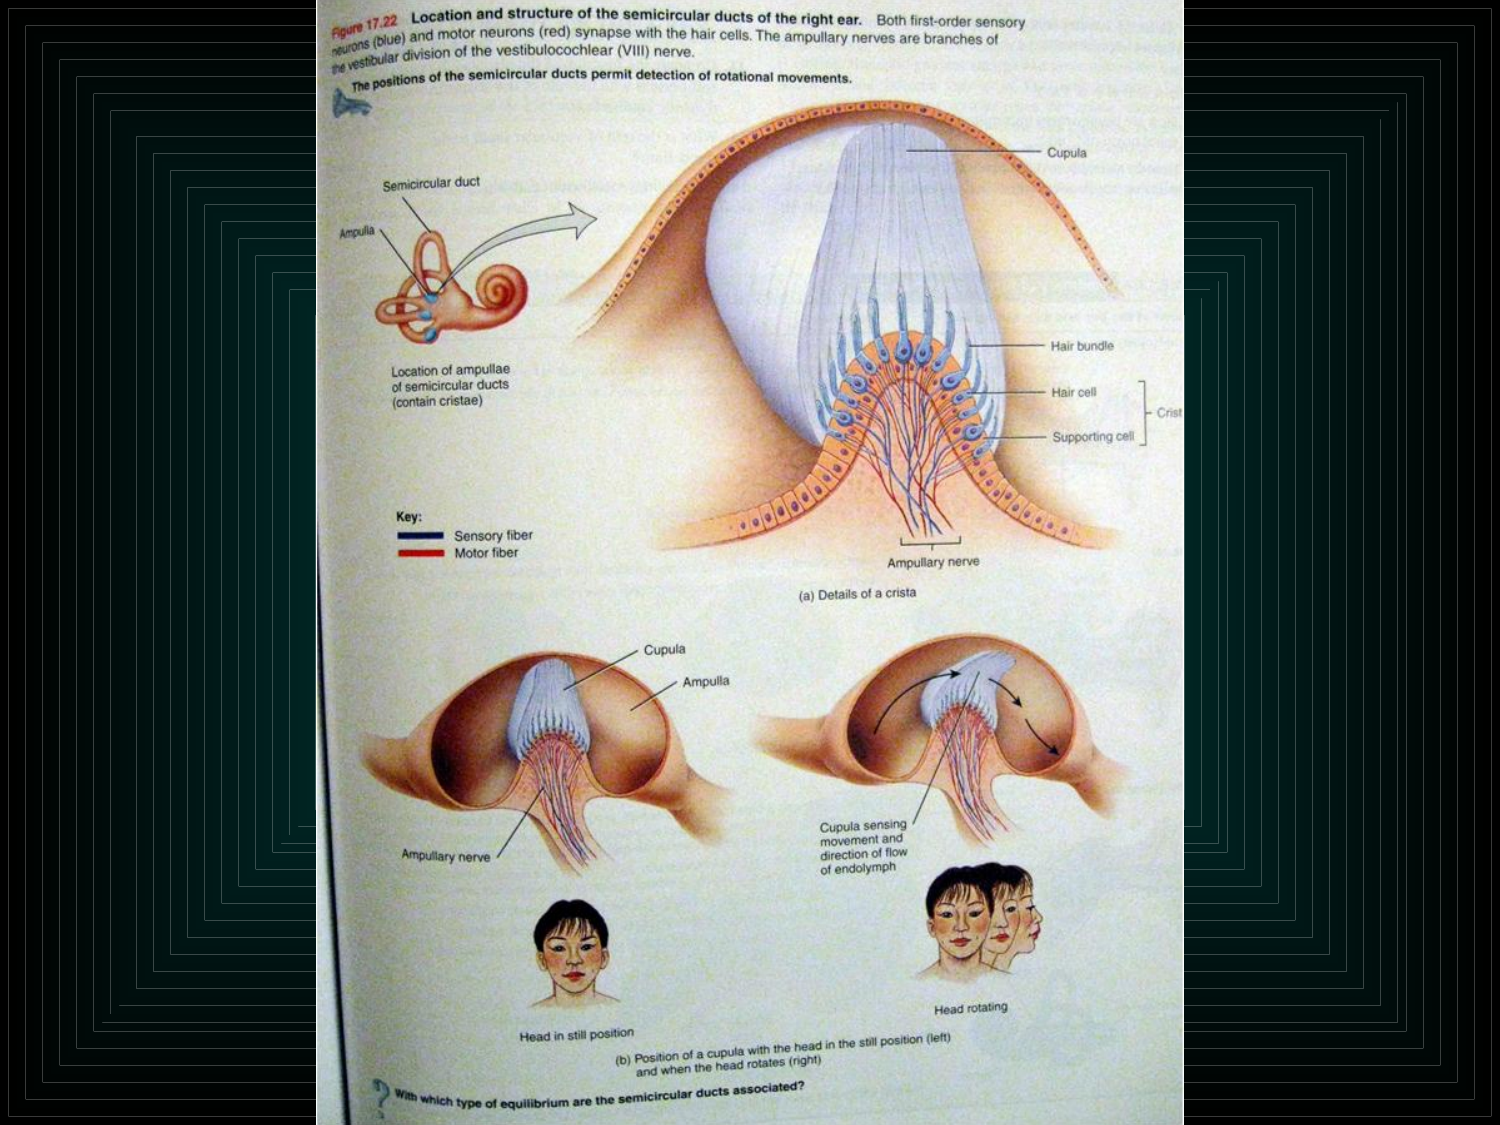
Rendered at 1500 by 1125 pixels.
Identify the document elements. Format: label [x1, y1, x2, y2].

picture [316, 0, 1184, 1125]
